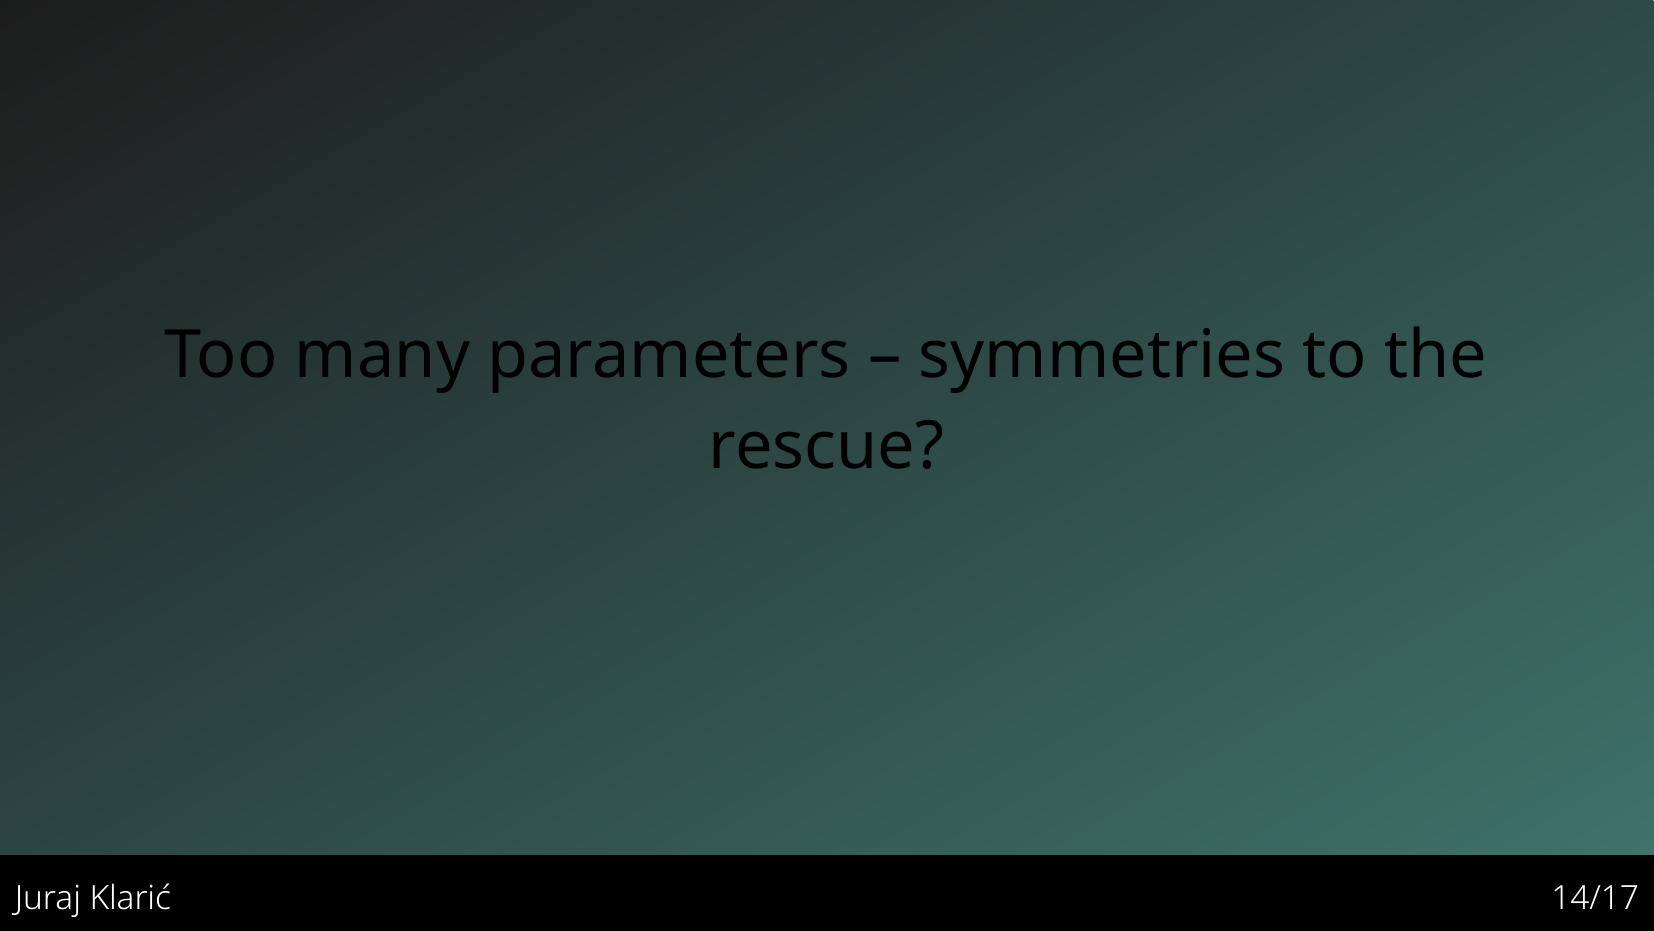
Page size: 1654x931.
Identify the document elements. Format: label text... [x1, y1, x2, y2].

subtitle Too many parameters – symmetries to the rescue? [82, 37, 1571, 757]
